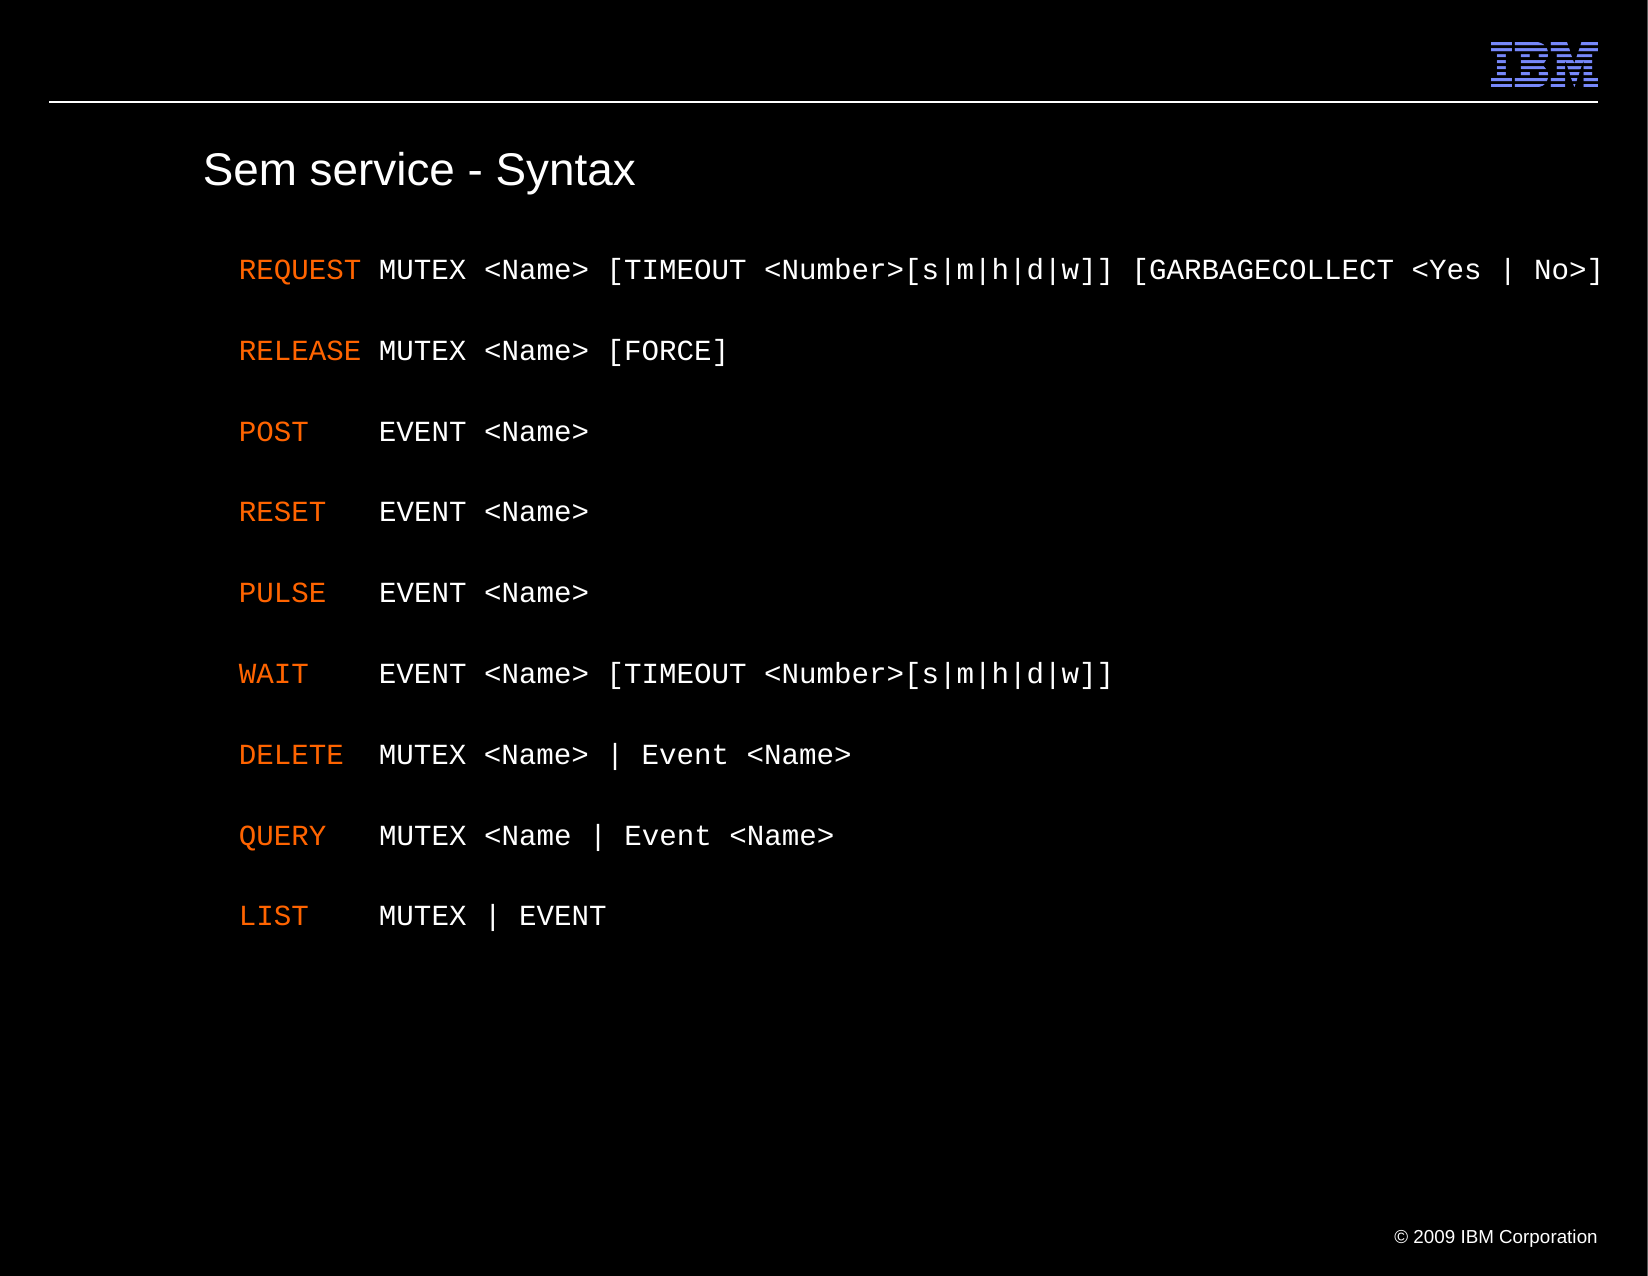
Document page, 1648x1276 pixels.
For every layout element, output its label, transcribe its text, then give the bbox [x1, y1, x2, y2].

text_box REQUEST MUTEX <Name> [TIMEOUT <Number>[s|m|h|d|w]] [GARBAGECOLLECT <Yes | No>] RELEASE MUTEX <Name> [FORCE] POST EVENT <Name> RESET EVENT <Name> PULSE EVENT <Name> WAIT EVENT <Name> [TIMEOUT <Number>[s|m|h|d|w]] DELETE MUTEX <Name> | Event <Name> QUERY MUTEX <Name | Event <Name> LIST MUTEX | EVENT [239, 250, 1648, 932]
picture [1491, 42, 1598, 87]
title Sem service - Syntax [186, 137, 1648, 231]
